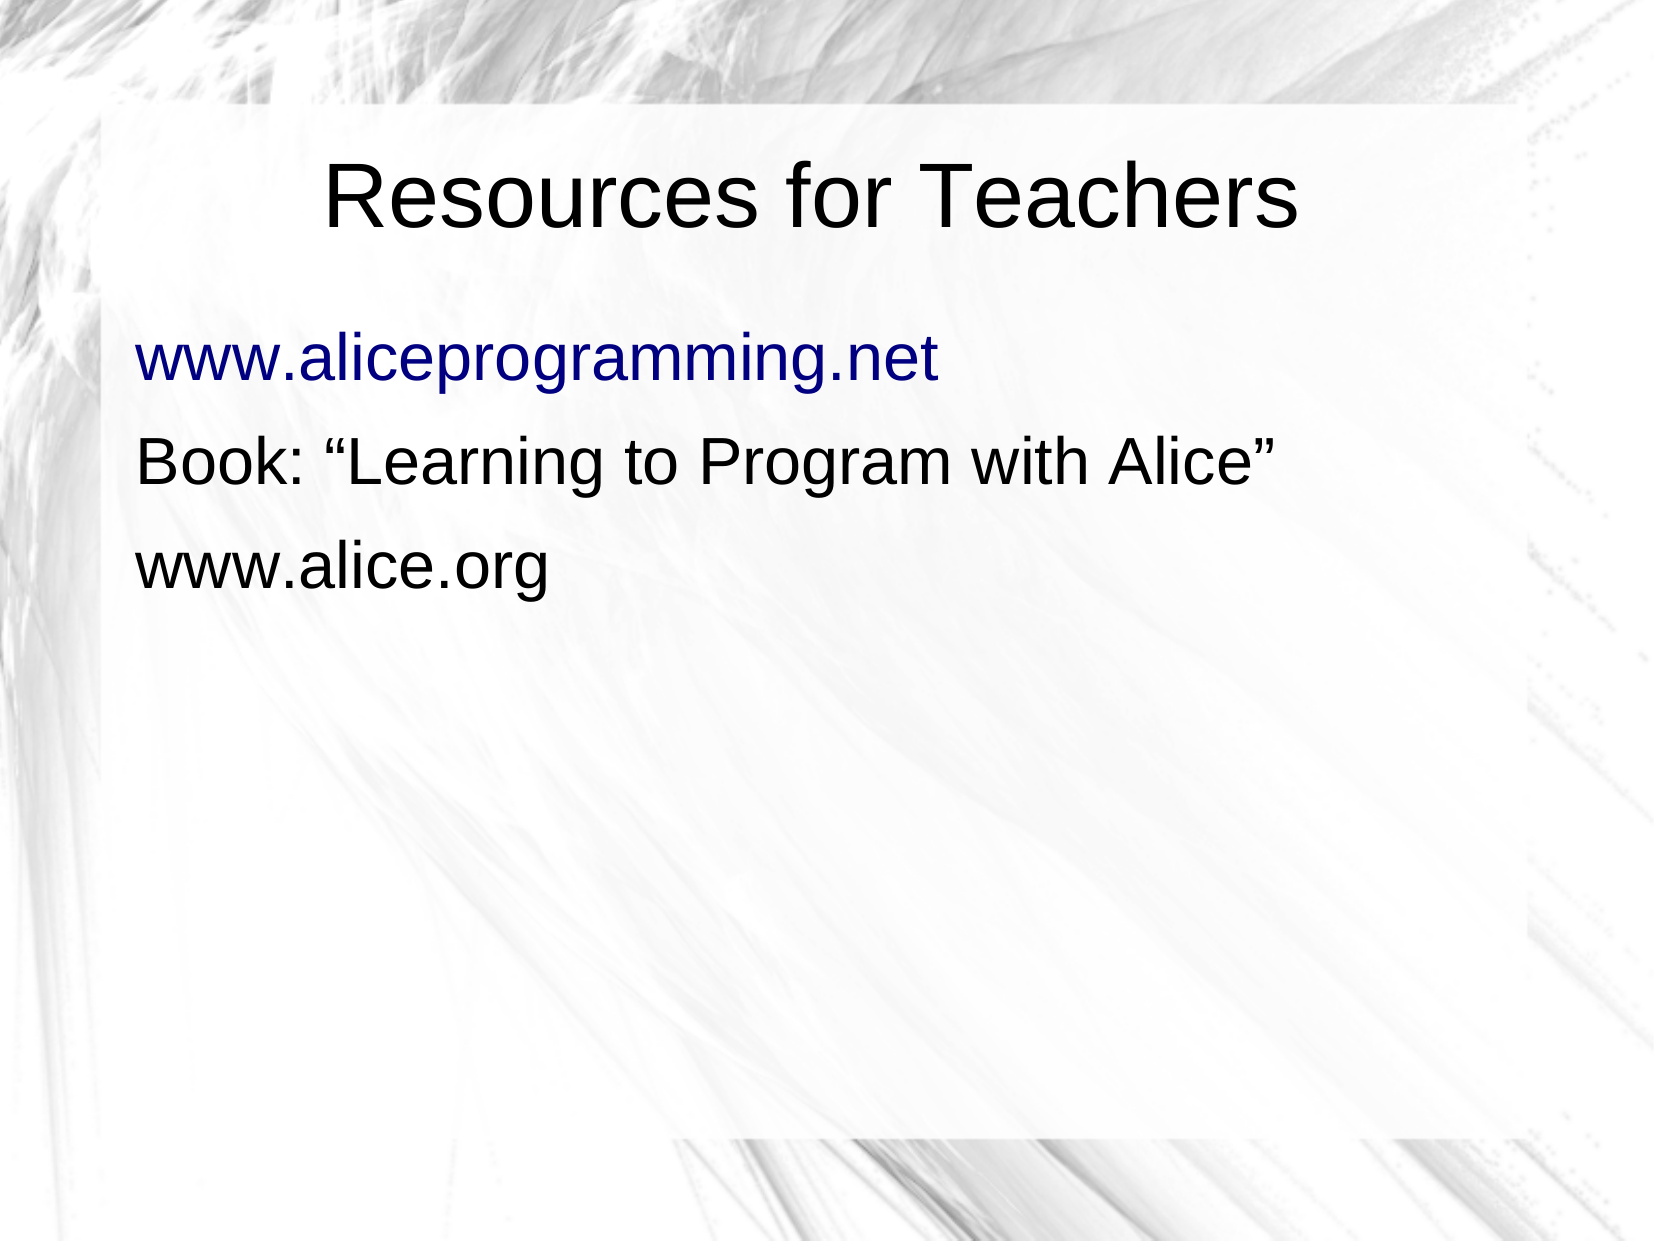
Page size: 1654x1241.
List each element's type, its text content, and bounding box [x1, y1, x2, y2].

picture [0, 0, 1654, 1241]
list www.aliceprogramming.net Book: “Learning to Program with Alice” www.alice.org [118, 319, 1571, 931]
title Resources for Teachers [118, 112, 1506, 281]
